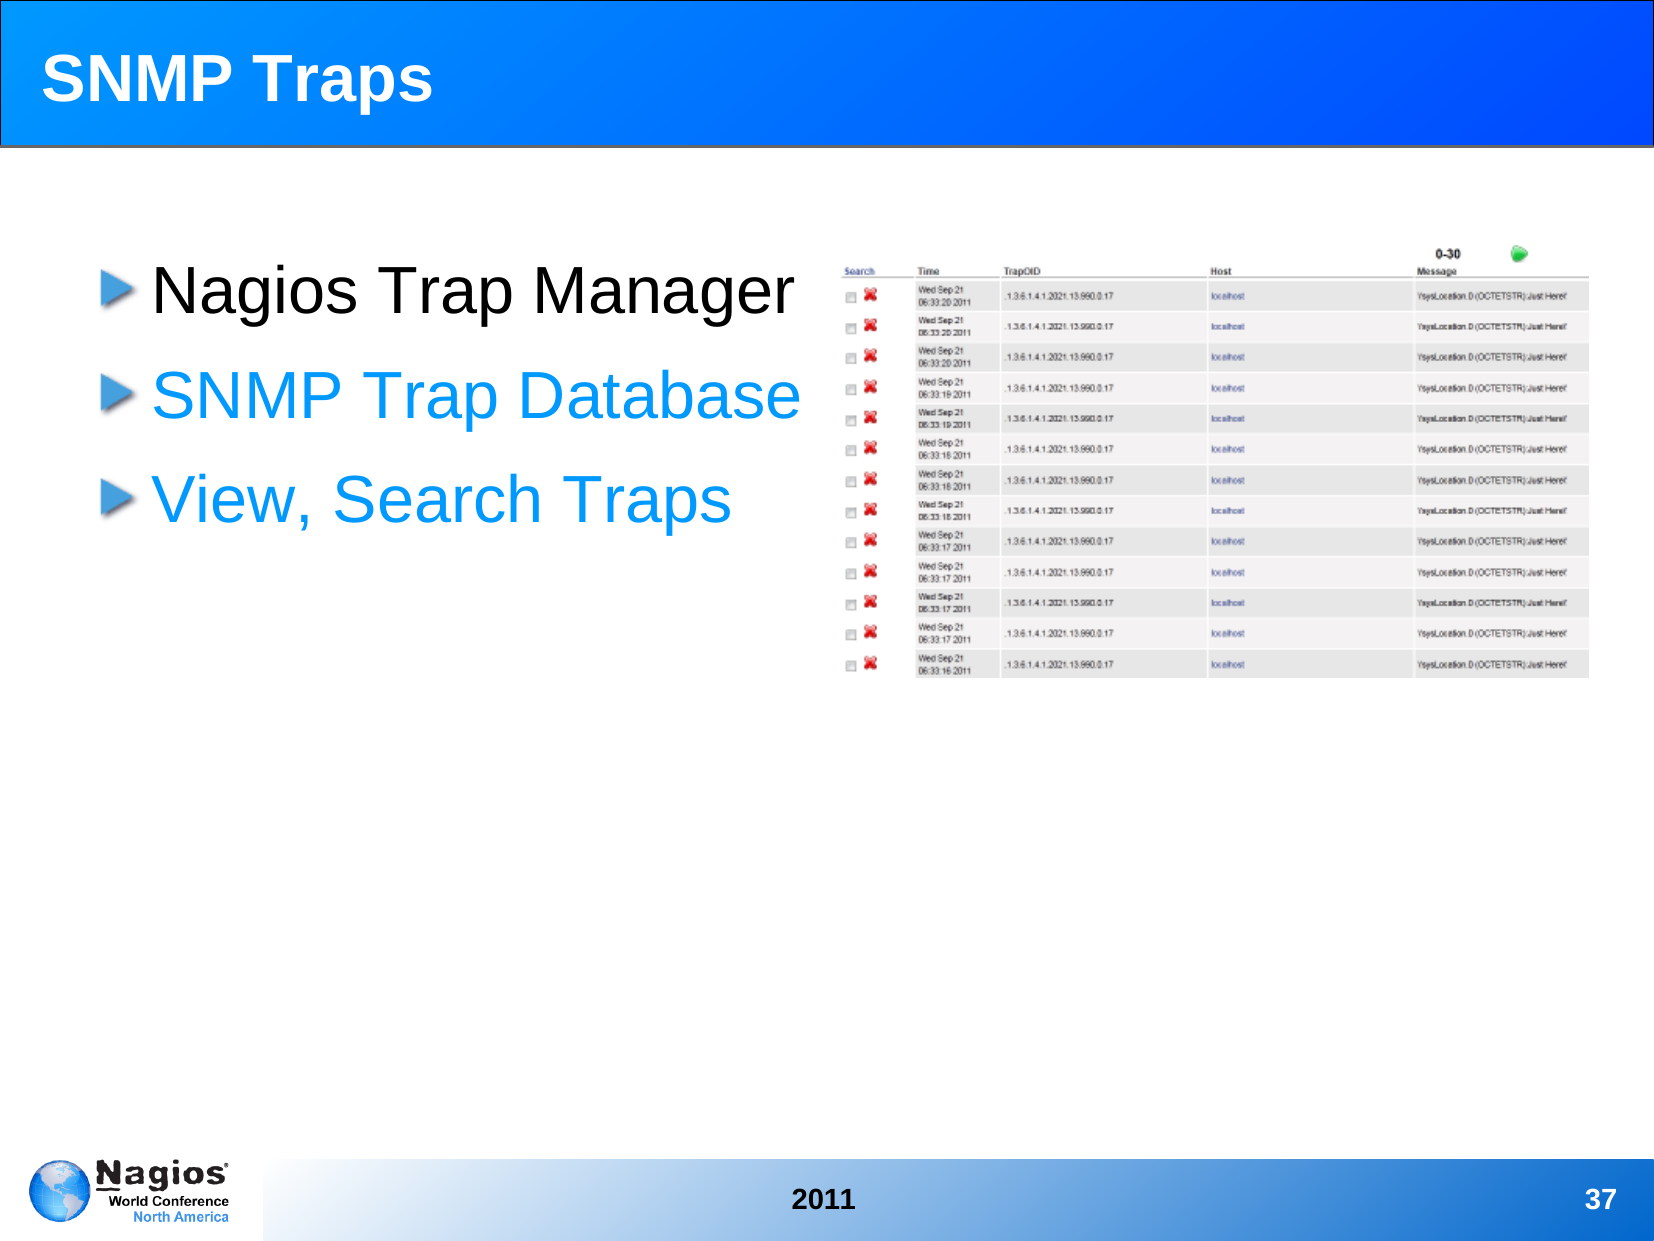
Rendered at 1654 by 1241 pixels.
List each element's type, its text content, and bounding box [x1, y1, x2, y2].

title SNMP Traps [41, 36, 1248, 120]
picture [838, 233, 1589, 678]
list Nagios Trap Manager SNMP Trap Database View, Search Traps [80, 253, 1569, 1058]
picture [29, 1159, 229, 1235]
